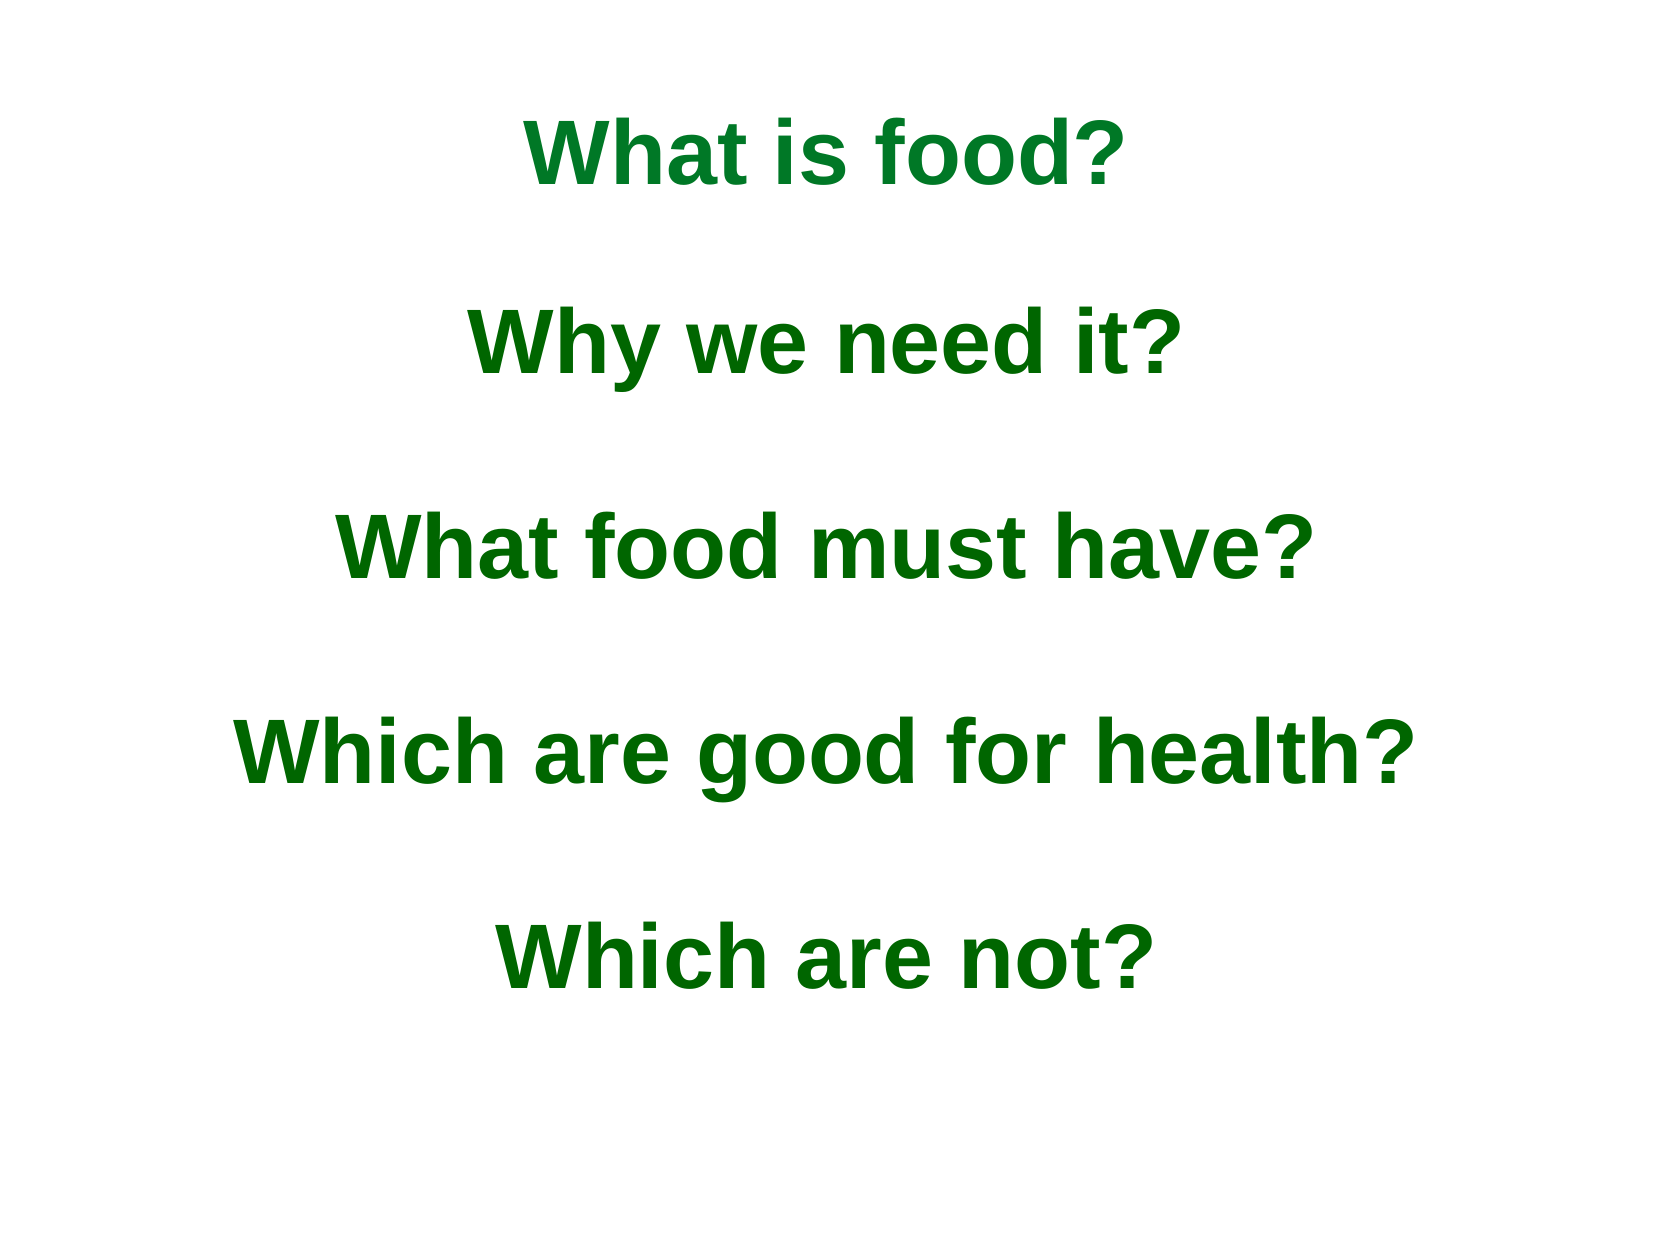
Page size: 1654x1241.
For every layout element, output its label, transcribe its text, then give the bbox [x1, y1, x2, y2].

title What is food? [82, 49, 1571, 257]
subtitle Why we need it? What food must have? Which are good for health? Which are not? [82, 290, 1571, 1010]
